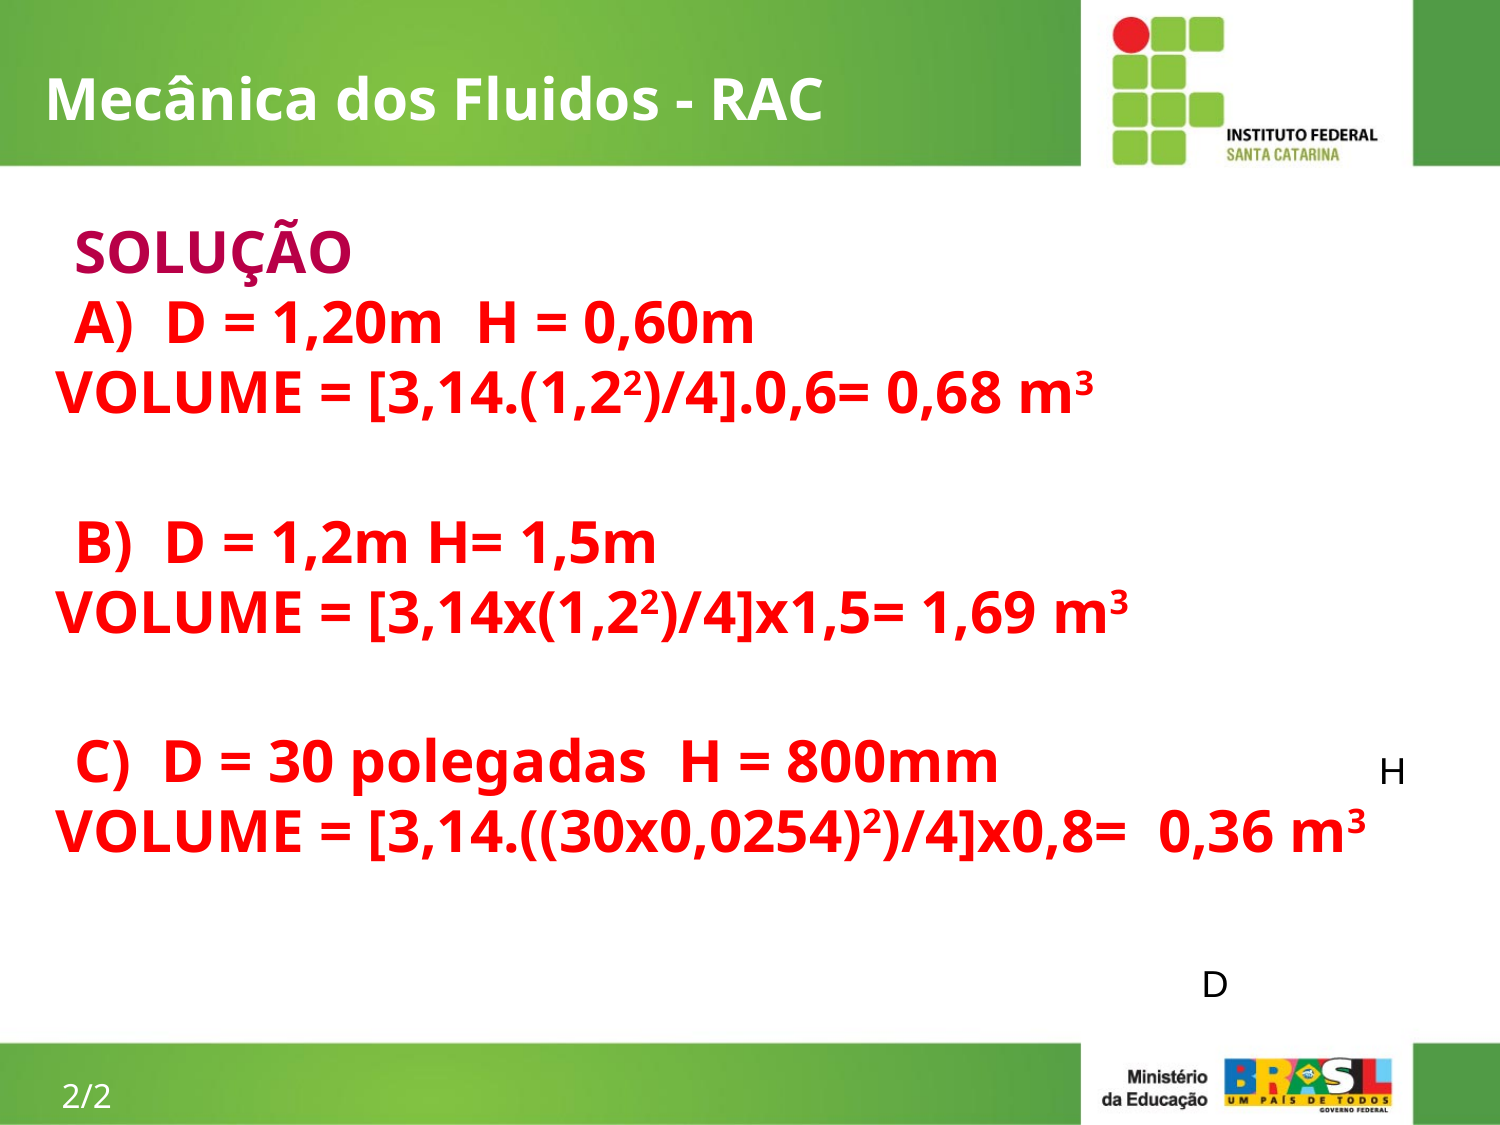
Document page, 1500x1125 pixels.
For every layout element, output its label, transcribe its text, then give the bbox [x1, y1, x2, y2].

picture [0, 0, 1500, 1125]
text_box H [1364, 739, 1459, 801]
text_box Mecânica dos Fluidos - RAC [29, 54, 928, 141]
text_box SOLUÇÃO A) D = 1,20m H = 0,60m VOLUME = [3,14.(1,22)/4].0,6= 0,68 m3 B) D = 1,2m H= 1,5m VOLUME = [3,14x(1,22)/4]x1,5= 1,69 m3 C) D = 30 polegadas H = 800mm VOLUME = [3,14.((30x0,0254)2)/4]x0,8= 0,36 m3 [41, 207, 1500, 942]
text_box 2/2 [46, 1036, 151, 1123]
text_box D [1186, 952, 1329, 1013]
